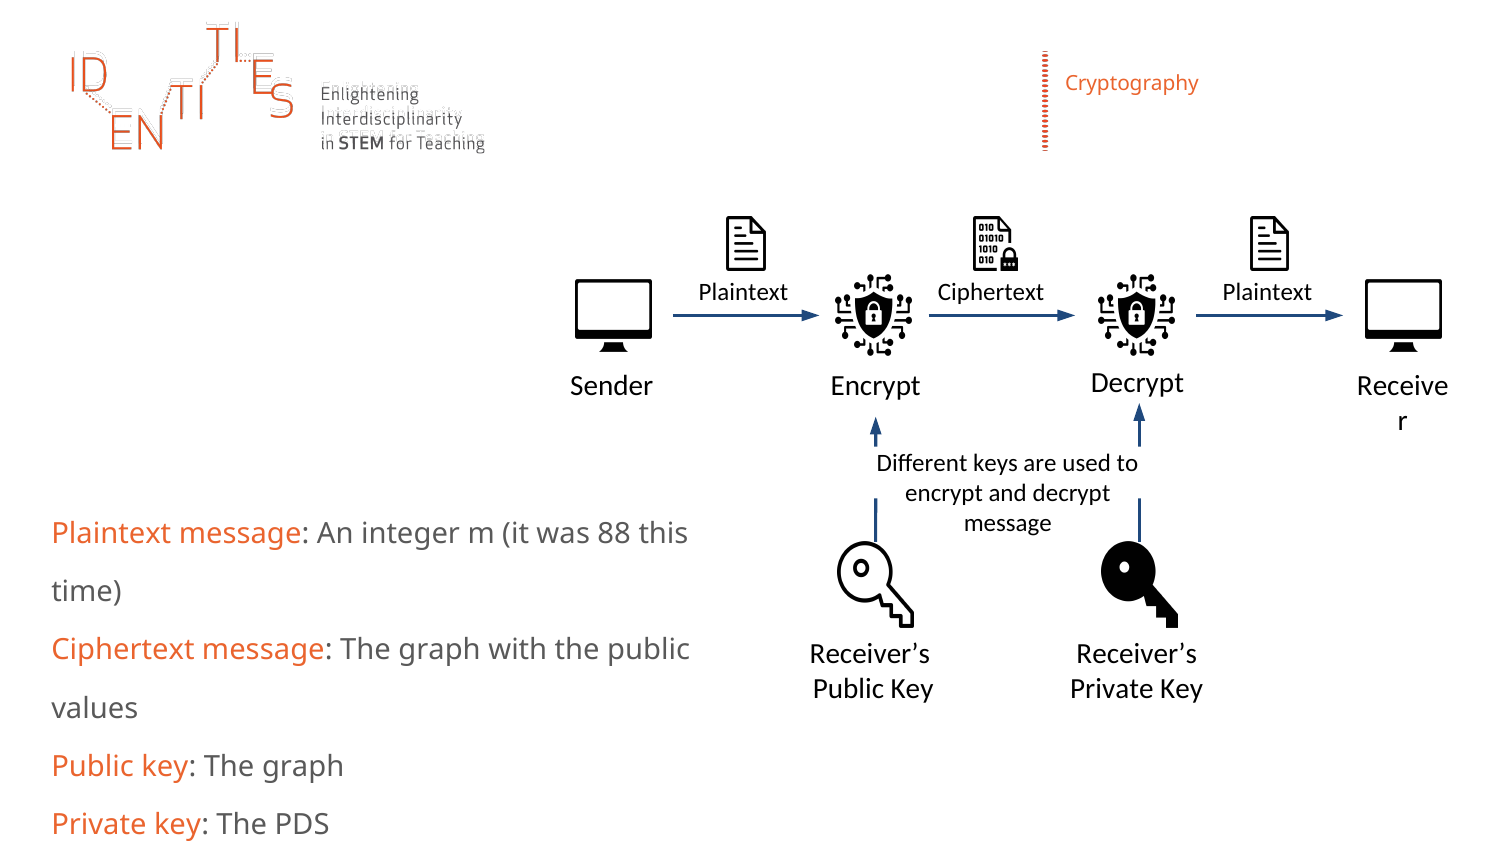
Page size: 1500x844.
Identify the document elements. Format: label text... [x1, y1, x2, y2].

text_box Decrypt [1074, 348, 1201, 414]
text_box Sender [548, 351, 675, 418]
text_box Encrypt [812, 351, 939, 417]
picture [837, 541, 914, 619]
text_box Receiver’s Private Key [1020, 619, 1253, 721]
text_box Ciphertext [913, 260, 1070, 322]
text_box Plaintext [1204, 260, 1331, 322]
picture [1042, 51, 1051, 151]
picture [835, 274, 912, 351]
text_box Cryptography [1050, 61, 1472, 168]
text_box Receiver [1337, 351, 1469, 418]
text_box Receiver’s Public Key [757, 619, 990, 721]
picture [1098, 274, 1175, 348]
text_box Different keys are used to encrypt and decrypt message [868, 446, 1148, 499]
picture [575, 279, 652, 351]
picture [973, 216, 1018, 271]
picture [71, 18, 485, 157]
text_box Plaintext [680, 260, 807, 322]
picture [726, 216, 766, 271]
picture [1250, 216, 1289, 271]
text_box Plaintext message: An integer m (it was 88 this time) Ciphertext message: The graph with the public values Public key: The graph Private key: The PDS [36, 483, 780, 844]
picture [1365, 279, 1442, 351]
picture [1101, 541, 1178, 628]
